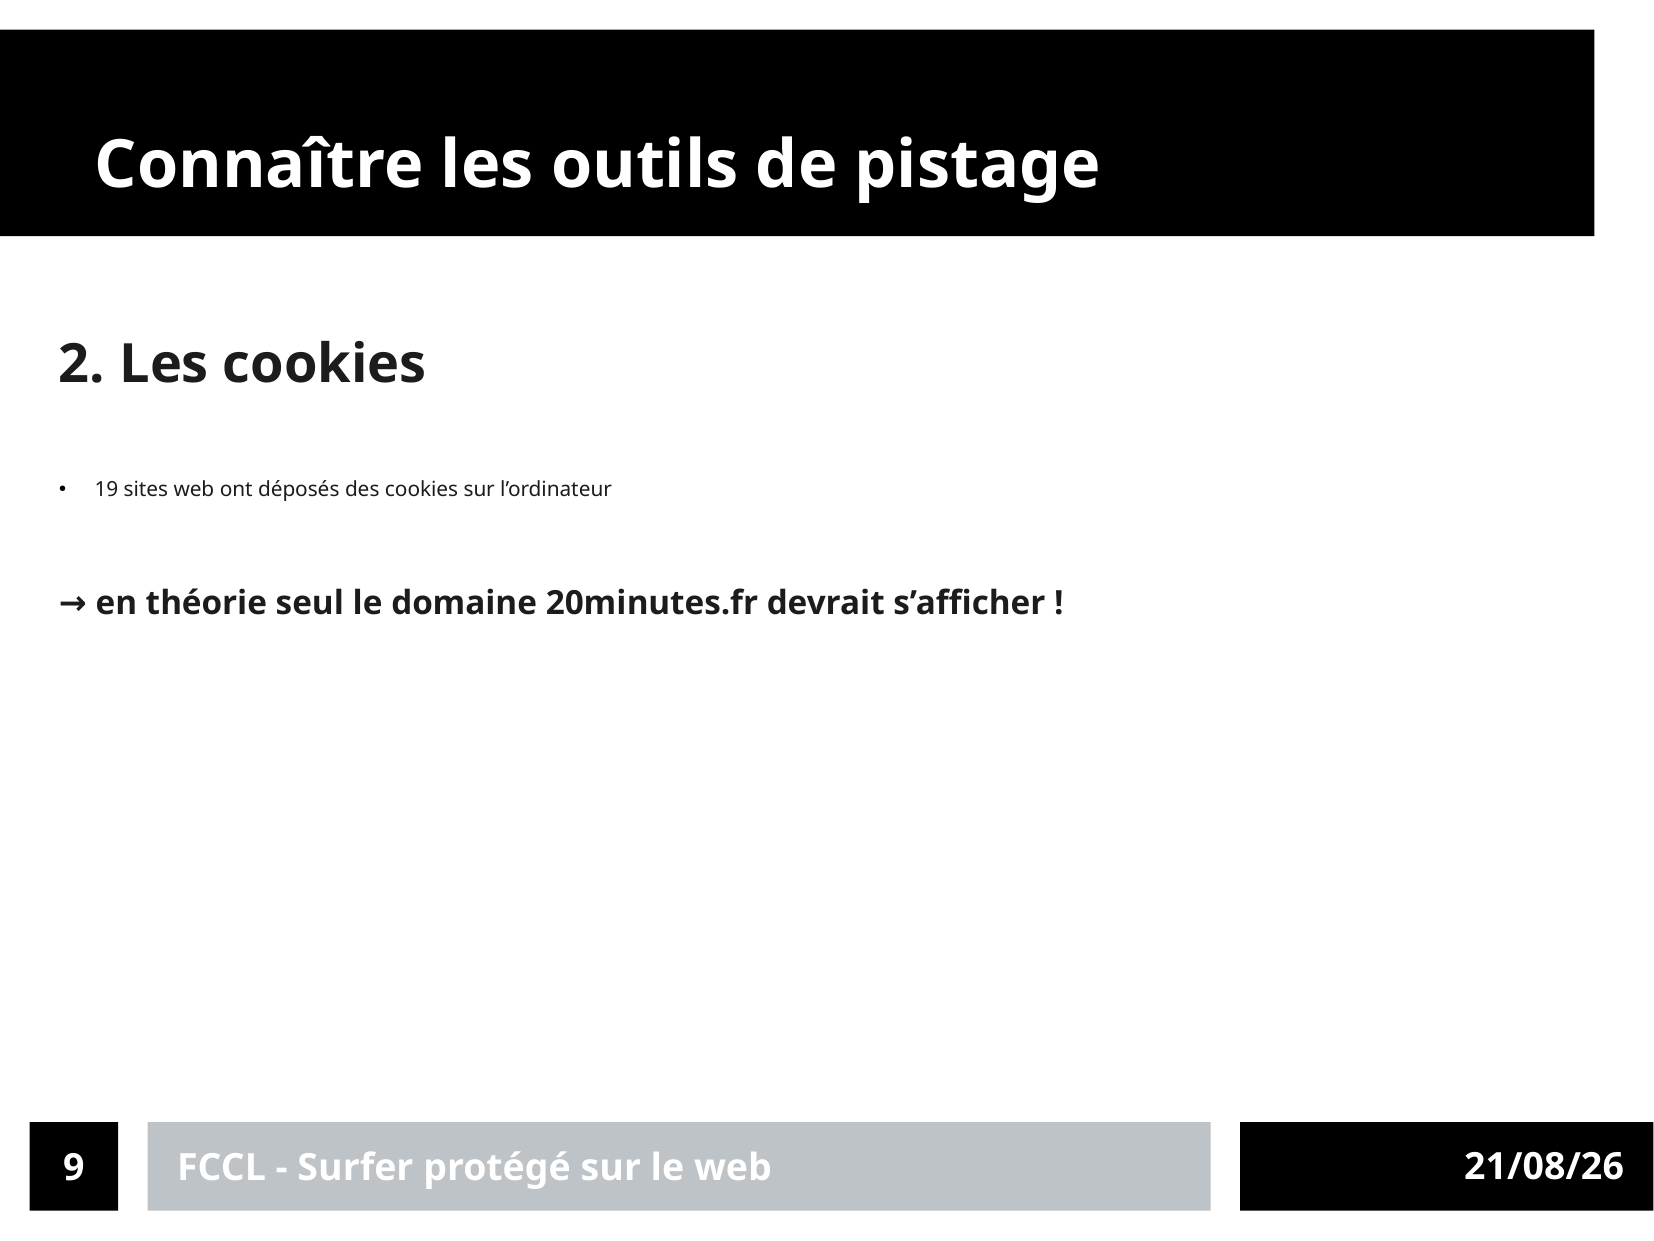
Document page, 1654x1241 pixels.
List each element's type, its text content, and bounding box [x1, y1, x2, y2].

list 2. Les cookies 19 sites web ont déposés des cookies sur l’ordinateur → en théorie seul le domaine 20minutes.fr devrait s’afficher ! [59, 324, 1565, 1093]
title Connaître les outils de pistage [59, 59, 1595, 207]
